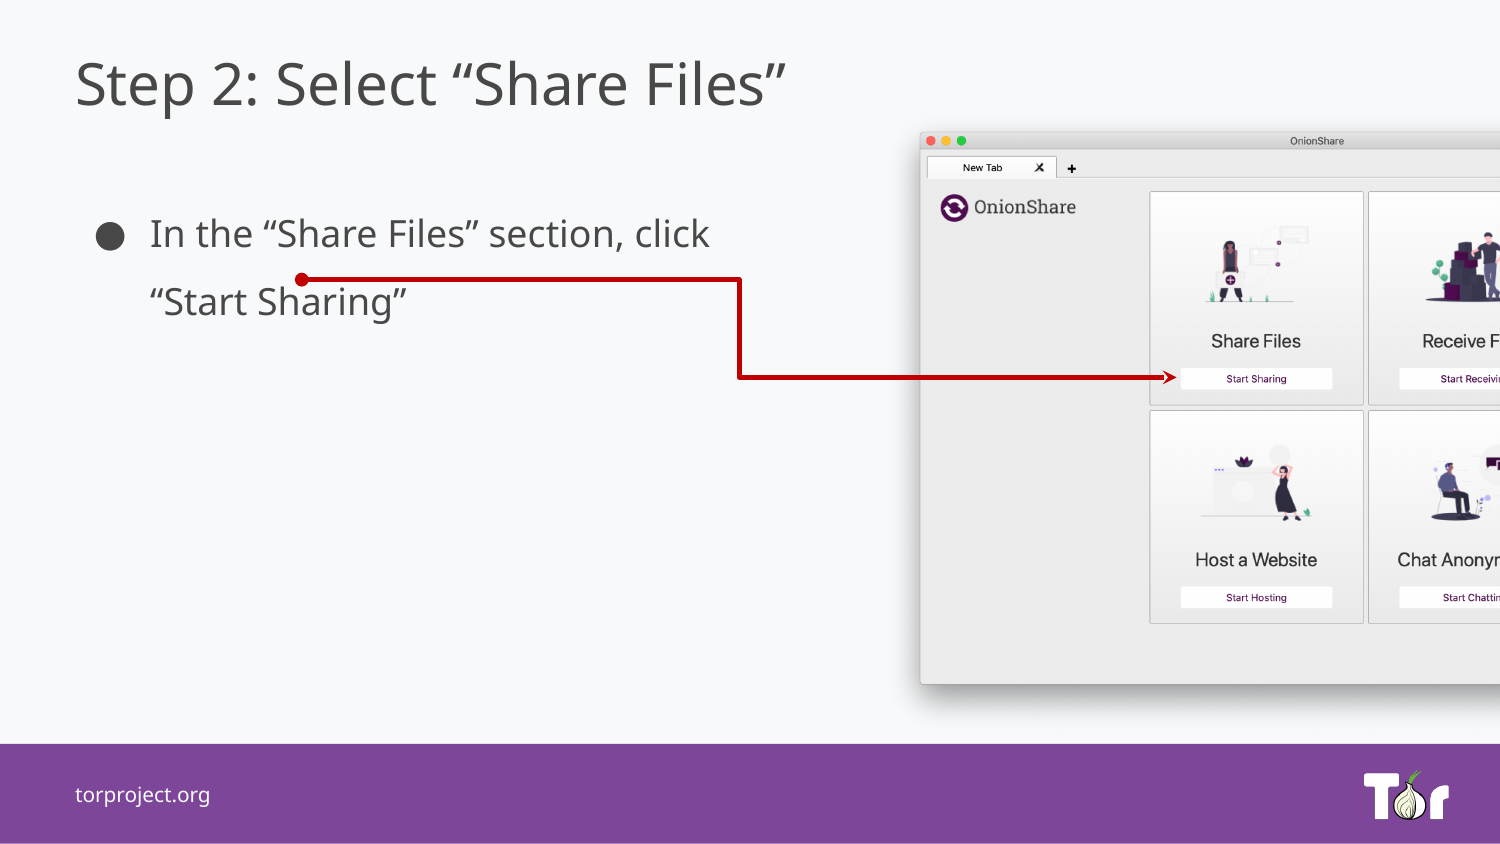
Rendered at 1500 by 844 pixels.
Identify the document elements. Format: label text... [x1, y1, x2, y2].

picture [1364, 768, 1449, 820]
title Step 2: Select “Share Files” [75, 46, 1436, 141]
list In the “Share Files” section, click “Start Sharing” [75, 187, 795, 713]
picture [877, 103, 1500, 741]
